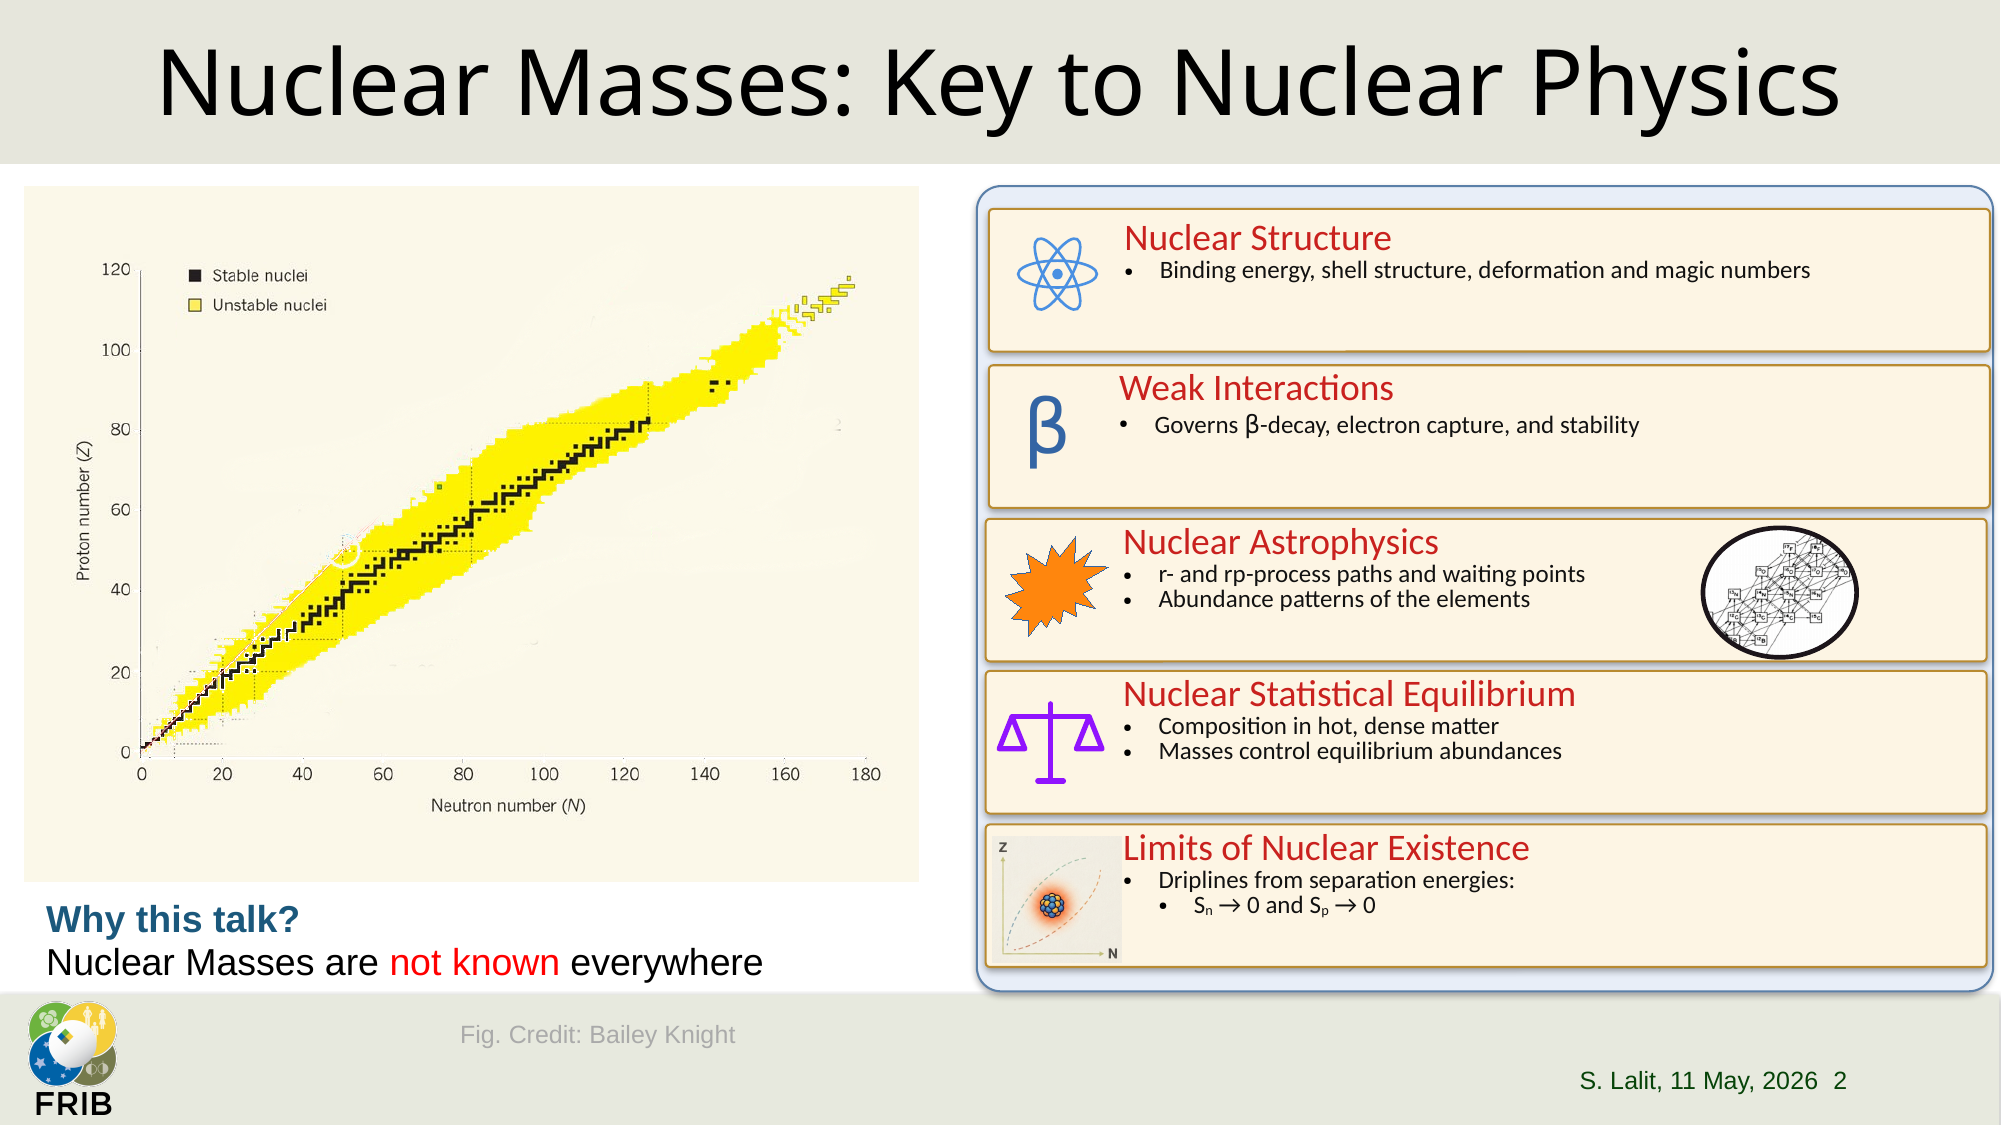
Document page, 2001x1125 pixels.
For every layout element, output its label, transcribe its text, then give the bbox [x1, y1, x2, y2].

picture [992, 836, 1122, 963]
text_box [976, 186, 1994, 992]
picture [0, 0, 2000, 164]
text_box Nuclear Masses: Key to Nuclear Physics [16, 32, 1983, 140]
text_box Why this talk? Nuclear Masses are not known everywhere [31, 891, 962, 1000]
text_box Nuclear Structure Binding energy, shell structure, deformation and magic numbers [1109, 215, 1988, 324]
text_box Fig. Credit: Bailey Knight [445, 1011, 850, 1057]
text_box Weak Interactions Governs β-decay, electron capture, and stability [1104, 365, 1983, 474]
text_box Nuclear Statistical Equilibrium Composition in hot, dense matter Masses control equilibrium abundances [1108, 670, 1987, 810]
picture [24, 186, 919, 882]
picture [985, 670, 1116, 801]
text_box β [1008, 376, 1085, 490]
picture [21, 994, 124, 1115]
picture [1013, 228, 1102, 320]
text_box Limits of Nuclear Existence Driplines from separation energies: Sn → 0 and Sp → 0 [1108, 824, 1987, 963]
text_box Nuclear Astrophysics r- and rp-process paths and waiting points Abundance patterns of the elements [1108, 518, 1987, 658]
